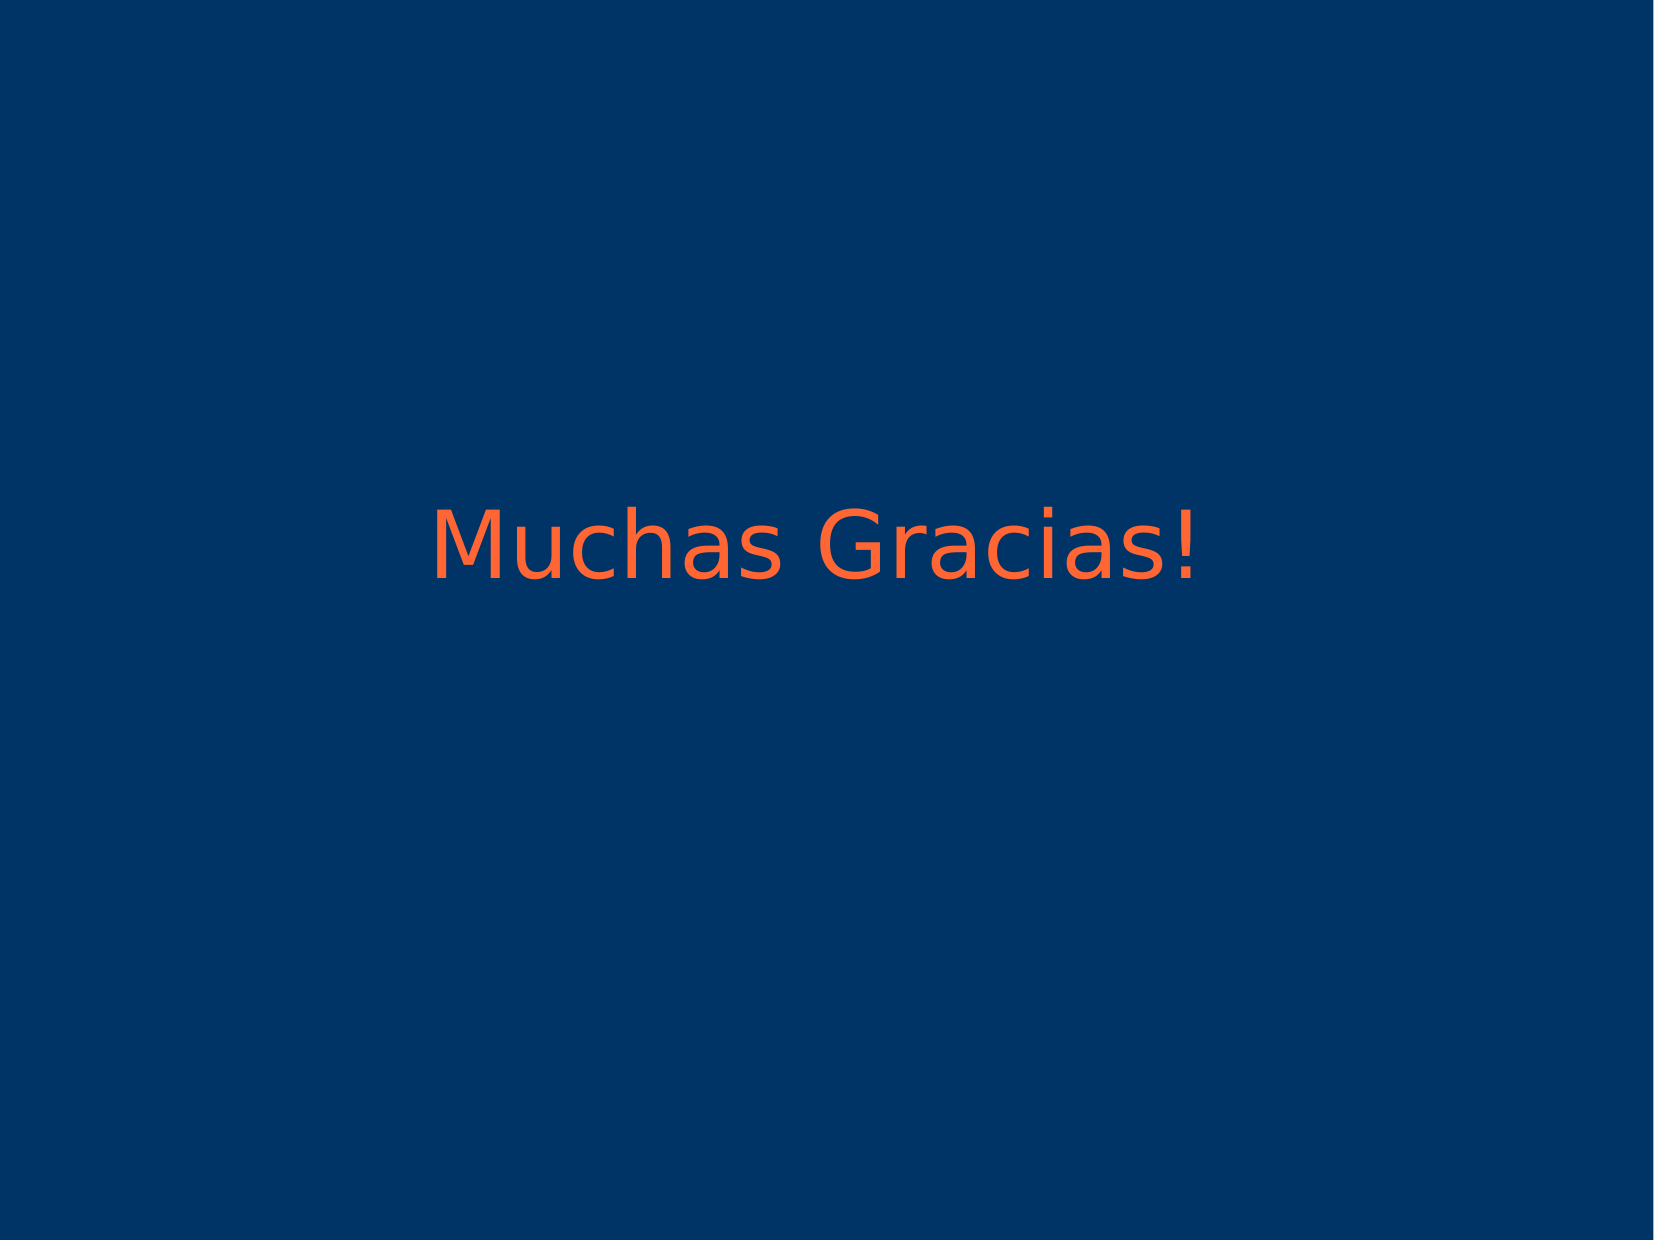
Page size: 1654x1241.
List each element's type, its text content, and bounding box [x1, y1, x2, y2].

text_box Muchas Gracias! [413, 484, 1241, 609]
